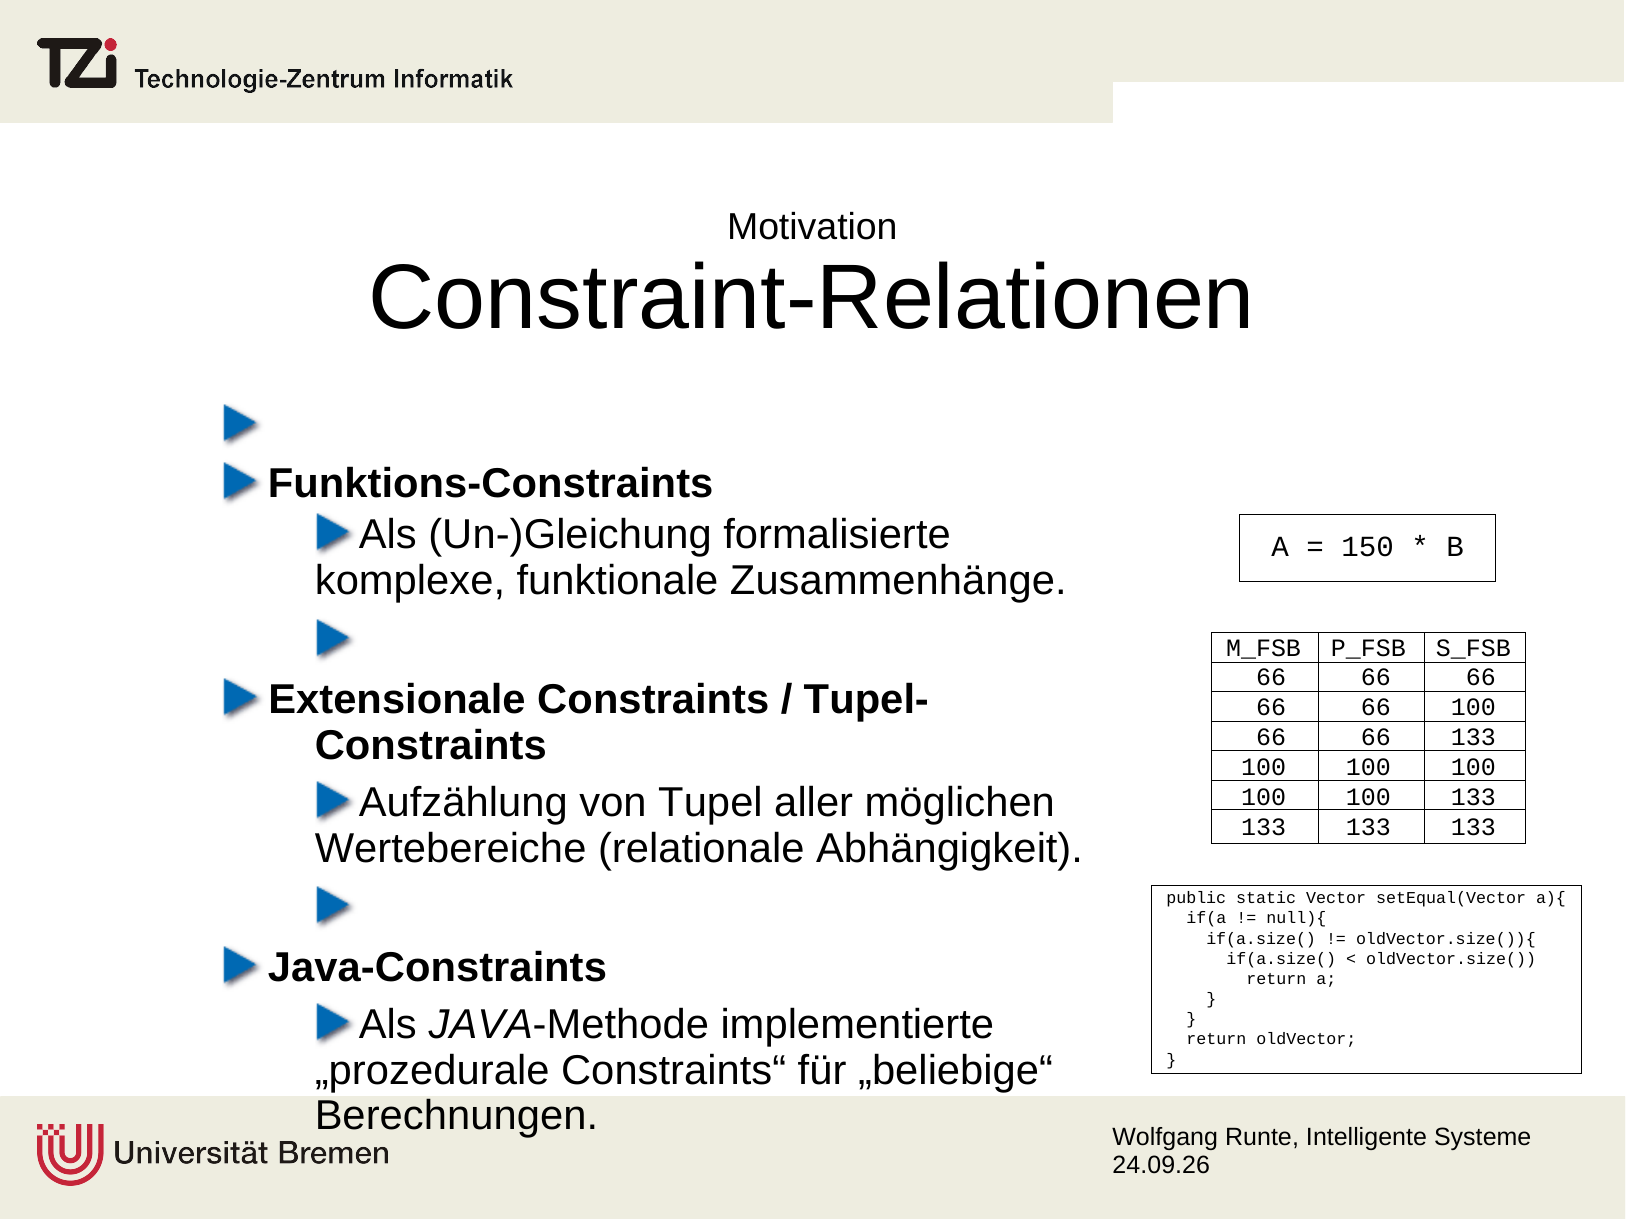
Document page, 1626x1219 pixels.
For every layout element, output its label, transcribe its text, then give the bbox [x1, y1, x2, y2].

text_box M_FSB P_FSB S_FSB 66 66 66 66 66 100 66 66 133 100 100 100 100 100 133 133 133 133 [1211, 663, 1318, 691]
text_box M_FSB P_FSB S_FSB 66 66 66 66 66 100 66 66 133 100 100 100 100 100 133 133 133 133 [1211, 810, 1318, 844]
text_box M_FSB P_FSB S_FSB 66 66 66 66 66 100 66 66 133 100 100 100 100 100 133 133 133 133 [1211, 692, 1318, 721]
text_box M_FSB P_FSB S_FSB 66 66 66 66 66 100 66 66 133 100 100 100 100 100 133 133 133 133 [1319, 751, 1424, 780]
text_box M_FSB P_FSB S_FSB 66 66 66 66 66 100 66 66 133 100 100 100 100 100 133 133 133 133 [1425, 663, 1526, 691]
text_box M_FSB P_FSB S_FSB 66 66 66 66 66 100 66 66 133 100 100 100 100 100 133 133 133 133 [1319, 781, 1424, 809]
picture [37, 1124, 388, 1186]
text_box M_FSB P_FSB S_FSB 66 66 66 66 66 100 66 66 133 100 100 100 100 100 133 133 133 133 [1319, 722, 1424, 750]
text_box M_FSB P_FSB S_FSB 66 66 66 66 66 100 66 66 133 100 100 100 100 100 133 133 133 133 [1211, 751, 1318, 780]
text_box M_FSB P_FSB S_FSB 66 66 66 66 66 100 66 66 133 100 100 100 100 100 133 133 133 133 [1425, 810, 1526, 844]
list Funktions-Constraints Als (Un-)Gleichung formalisierte komplexe, funktionale Zusammenhänge. Extensionale Constraints / Tupel-Constraints Aufzählung von Tupel aller möglichen Wertebereiche (relationale Abhängigkeit). Java-Constraints Als JAVA-Methode implementierte „prozedurale Constraints“ für „beliebige“ Berechnungen. [71, 400, 1108, 1064]
text_box A = 150 * B [1239, 514, 1496, 582]
text_box M_FSB P_FSB S_FSB 66 66 66 66 66 100 66 66 133 100 100 100 100 100 133 133 133 133 [1319, 810, 1424, 844]
text_box M_FSB P_FSB S_FSB 66 66 66 66 66 100 66 66 133 100 100 100 100 100 133 133 133 133 [1425, 722, 1526, 750]
text_box M_FSB P_FSB S_FSB 66 66 66 66 66 100 66 66 133 100 100 100 100 100 133 133 133 133 [1425, 781, 1526, 809]
text_box M_FSB P_FSB S_FSB 66 66 66 66 66 100 66 66 133 100 100 100 100 100 133 133 133 133 [1319, 692, 1424, 721]
text_box M_FSB P_FSB S_FSB 66 66 66 66 66 100 66 66 133 100 100 100 100 100 133 133 133 133 [1211, 722, 1318, 750]
text_box M_FSB P_FSB S_FSB 66 66 66 66 66 100 66 66 133 100 100 100 100 100 133 133 133 133 [1425, 751, 1526, 780]
text_box M_FSB P_FSB S_FSB 66 66 66 66 66 100 66 66 133 100 100 100 100 100 133 133 133 133 [1425, 632, 1526, 662]
text_box M_FSB P_FSB S_FSB 66 66 66 66 66 100 66 66 133 100 100 100 100 100 133 133 133 133 [1319, 632, 1424, 662]
picture [37, 38, 513, 93]
text_box M_FSB P_FSB S_FSB 66 66 66 66 66 100 66 66 133 100 100 100 100 100 133 133 133 133 [1211, 632, 1318, 662]
text_box public static Vector setEqual(Vector a){ if(a != null){ if(a.size() != oldVector.size()){ if(a.size() < oldVector.size()) return a; } } return oldVector; } [1151, 885, 1582, 1074]
text_box M_FSB P_FSB S_FSB 66 66 66 66 66 100 66 66 133 100 100 100 100 100 133 133 133 133 [1425, 692, 1526, 721]
text_box M_FSB P_FSB S_FSB 66 66 66 66 66 100 66 66 133 100 100 100 100 100 133 133 133 133 [1211, 781, 1318, 809]
text_box M_FSB P_FSB S_FSB 66 66 66 66 66 100 66 66 133 100 100 100 100 100 133 133 133 133 [1319, 663, 1424, 691]
title Motivation Constraint-Relationen [112, 162, 1513, 393]
